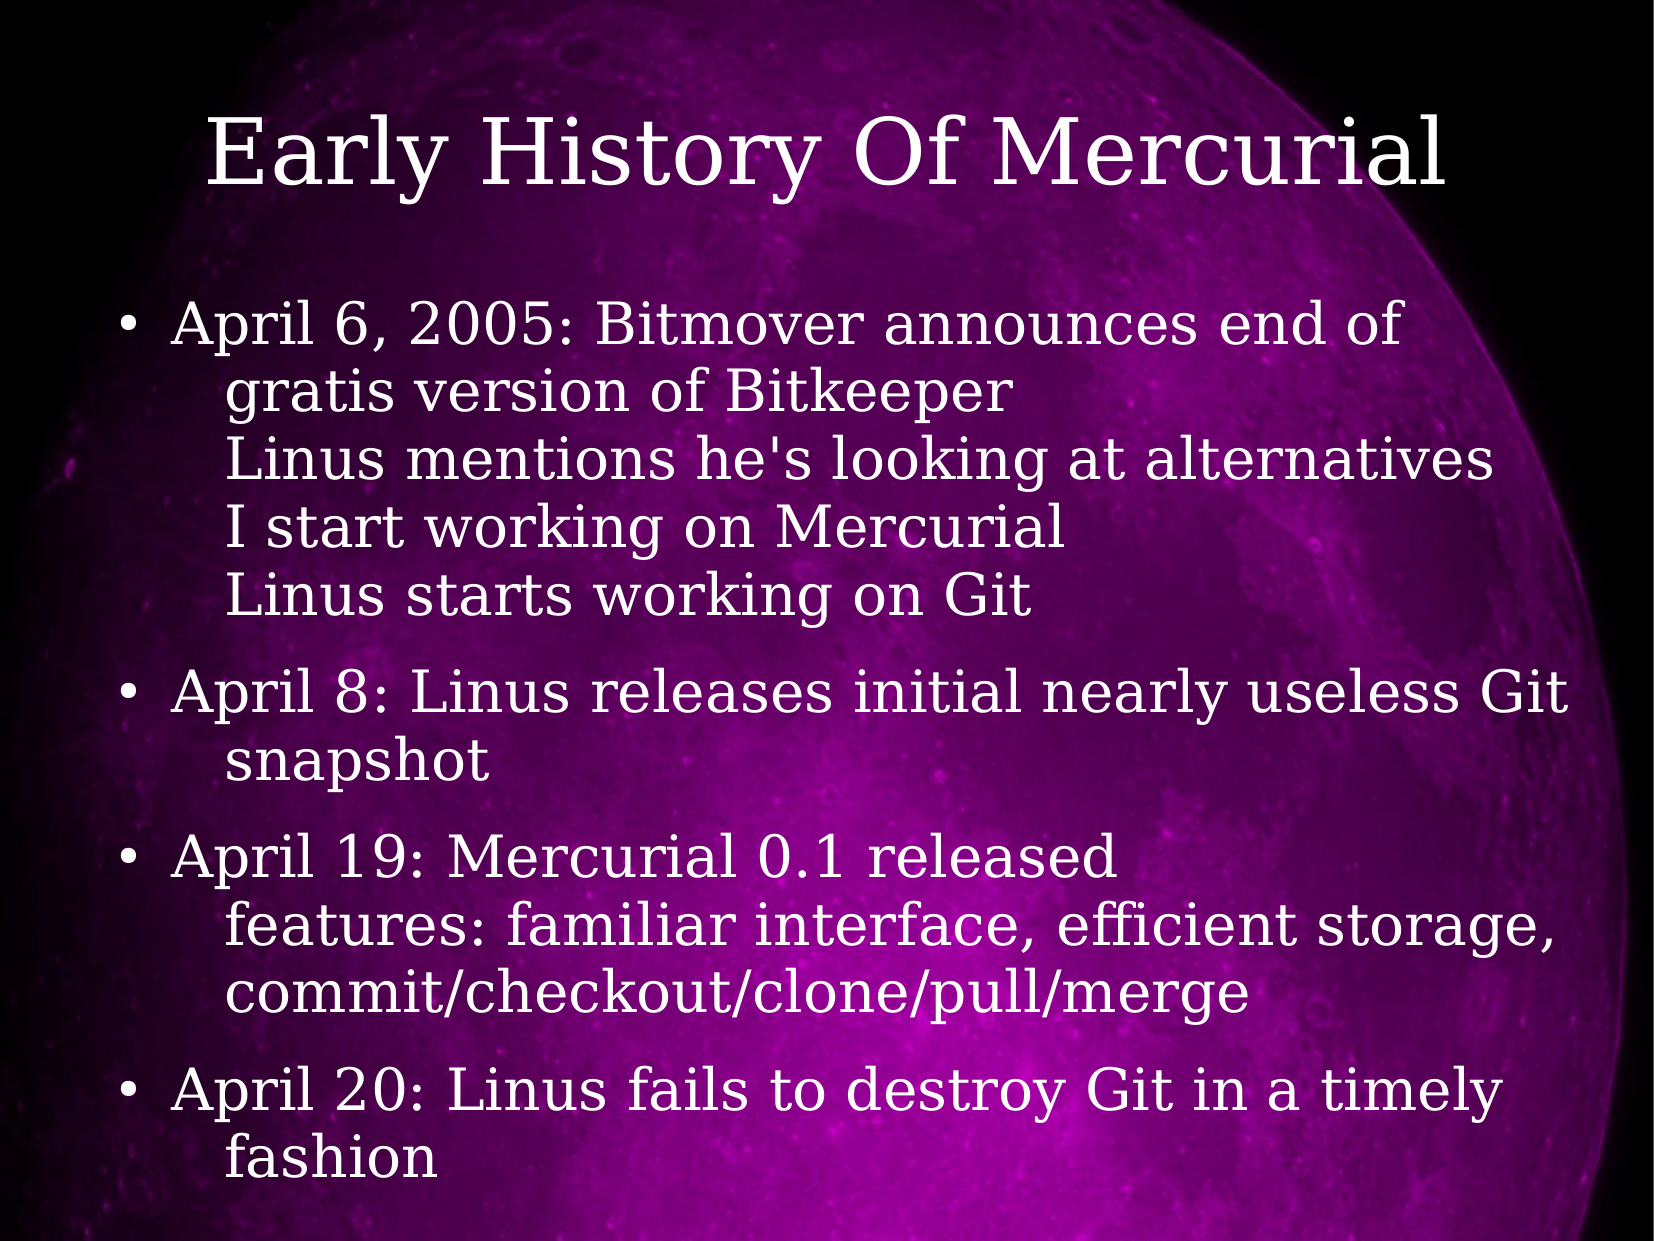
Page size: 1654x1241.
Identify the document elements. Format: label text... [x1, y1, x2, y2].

title Early History Of Mercurial [82, 49, 1571, 257]
picture [0, 0, 1654, 1241]
list April 6, 2005: Bitmover announces end of gratis version of Bitkeeper Linus mentions he's looking at alternatives I start working on Mercurial Linus starts working on Git April 8: Linus releases initial nearly useless Git snapshot April 19: Mercurial 0.1 released features: familiar interface, efficient storage, commit/checkout/clone/pull/merge April 20: Linus fails to destroy Git in a timely fashion [82, 290, 1571, 1192]
